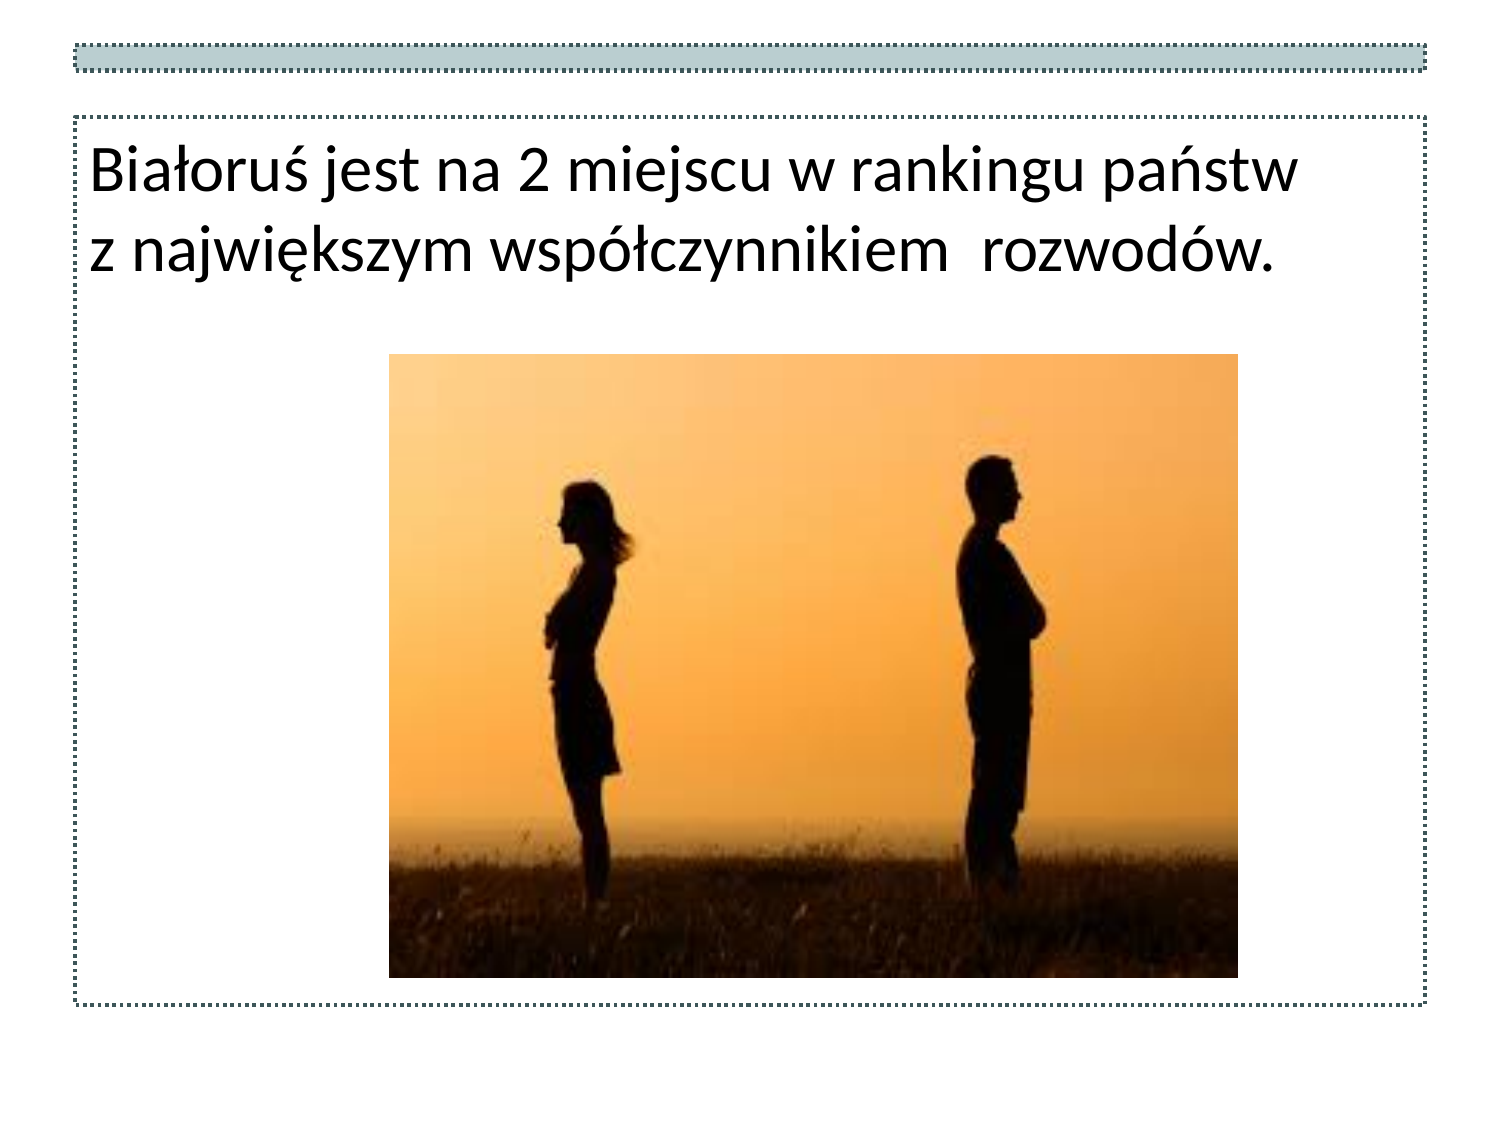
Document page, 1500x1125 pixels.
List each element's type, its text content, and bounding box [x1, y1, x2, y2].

list Białoruś jest na 2 miejscu w rankingu państw z największym współczynnikiem rozwodów. [75, 117, 1425, 1005]
picture [389, 354, 1238, 978]
title [75, 45, 1425, 71]
